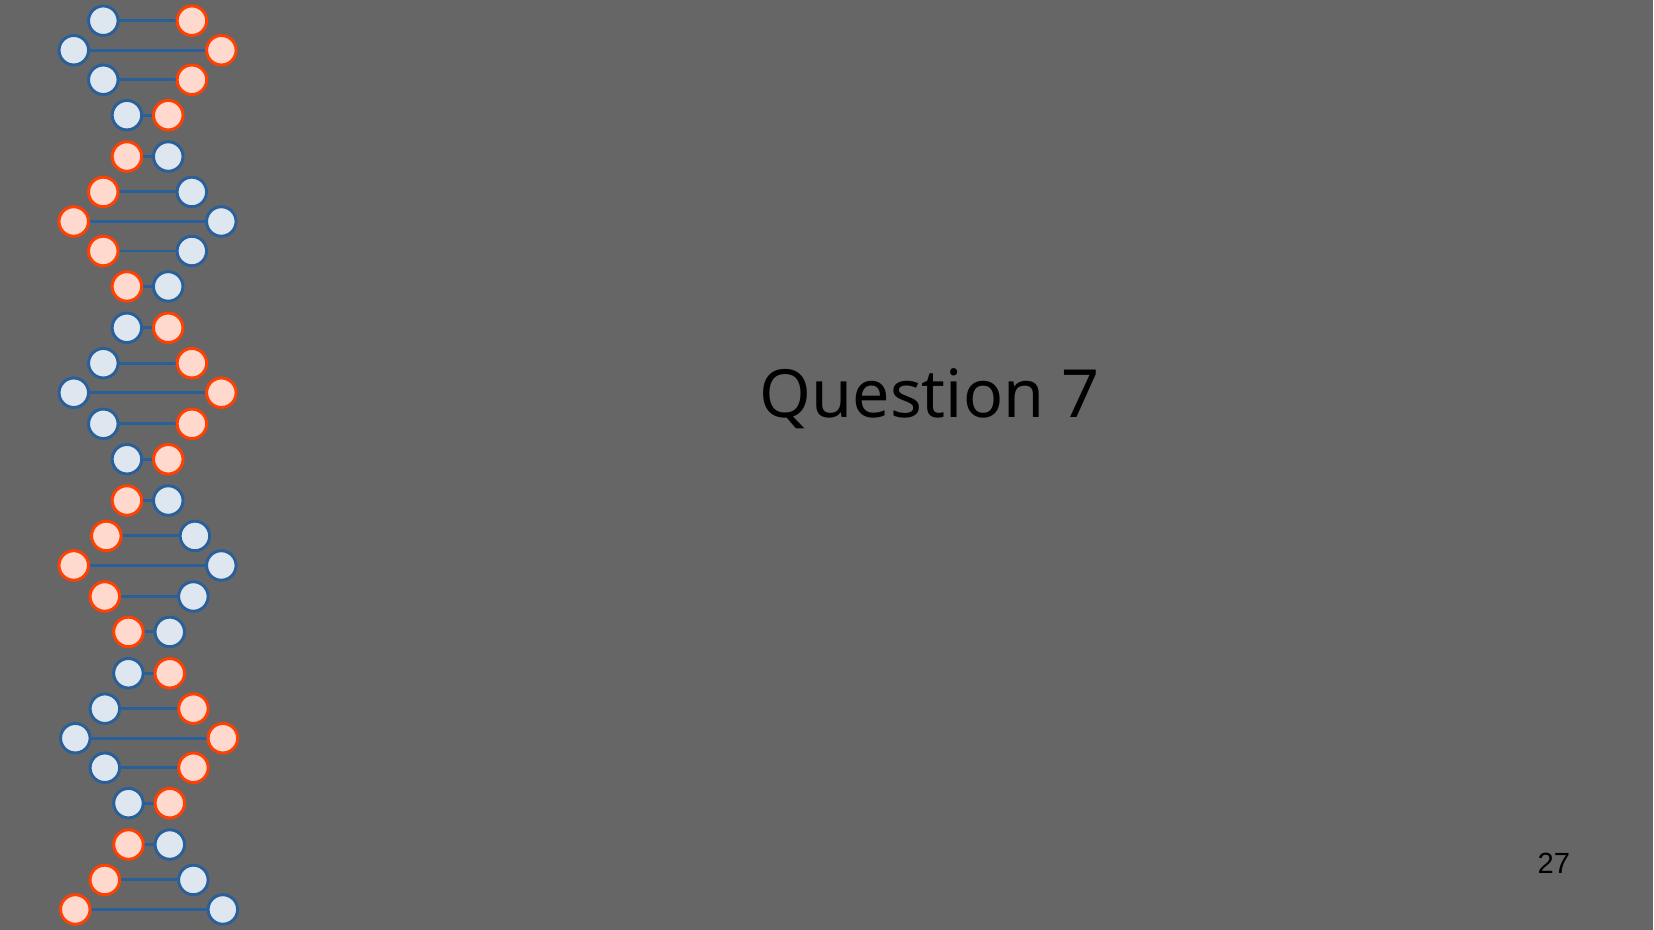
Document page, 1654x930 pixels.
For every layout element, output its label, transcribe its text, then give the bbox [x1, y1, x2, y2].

subtitle Question 7 [265, 35, 1594, 748]
